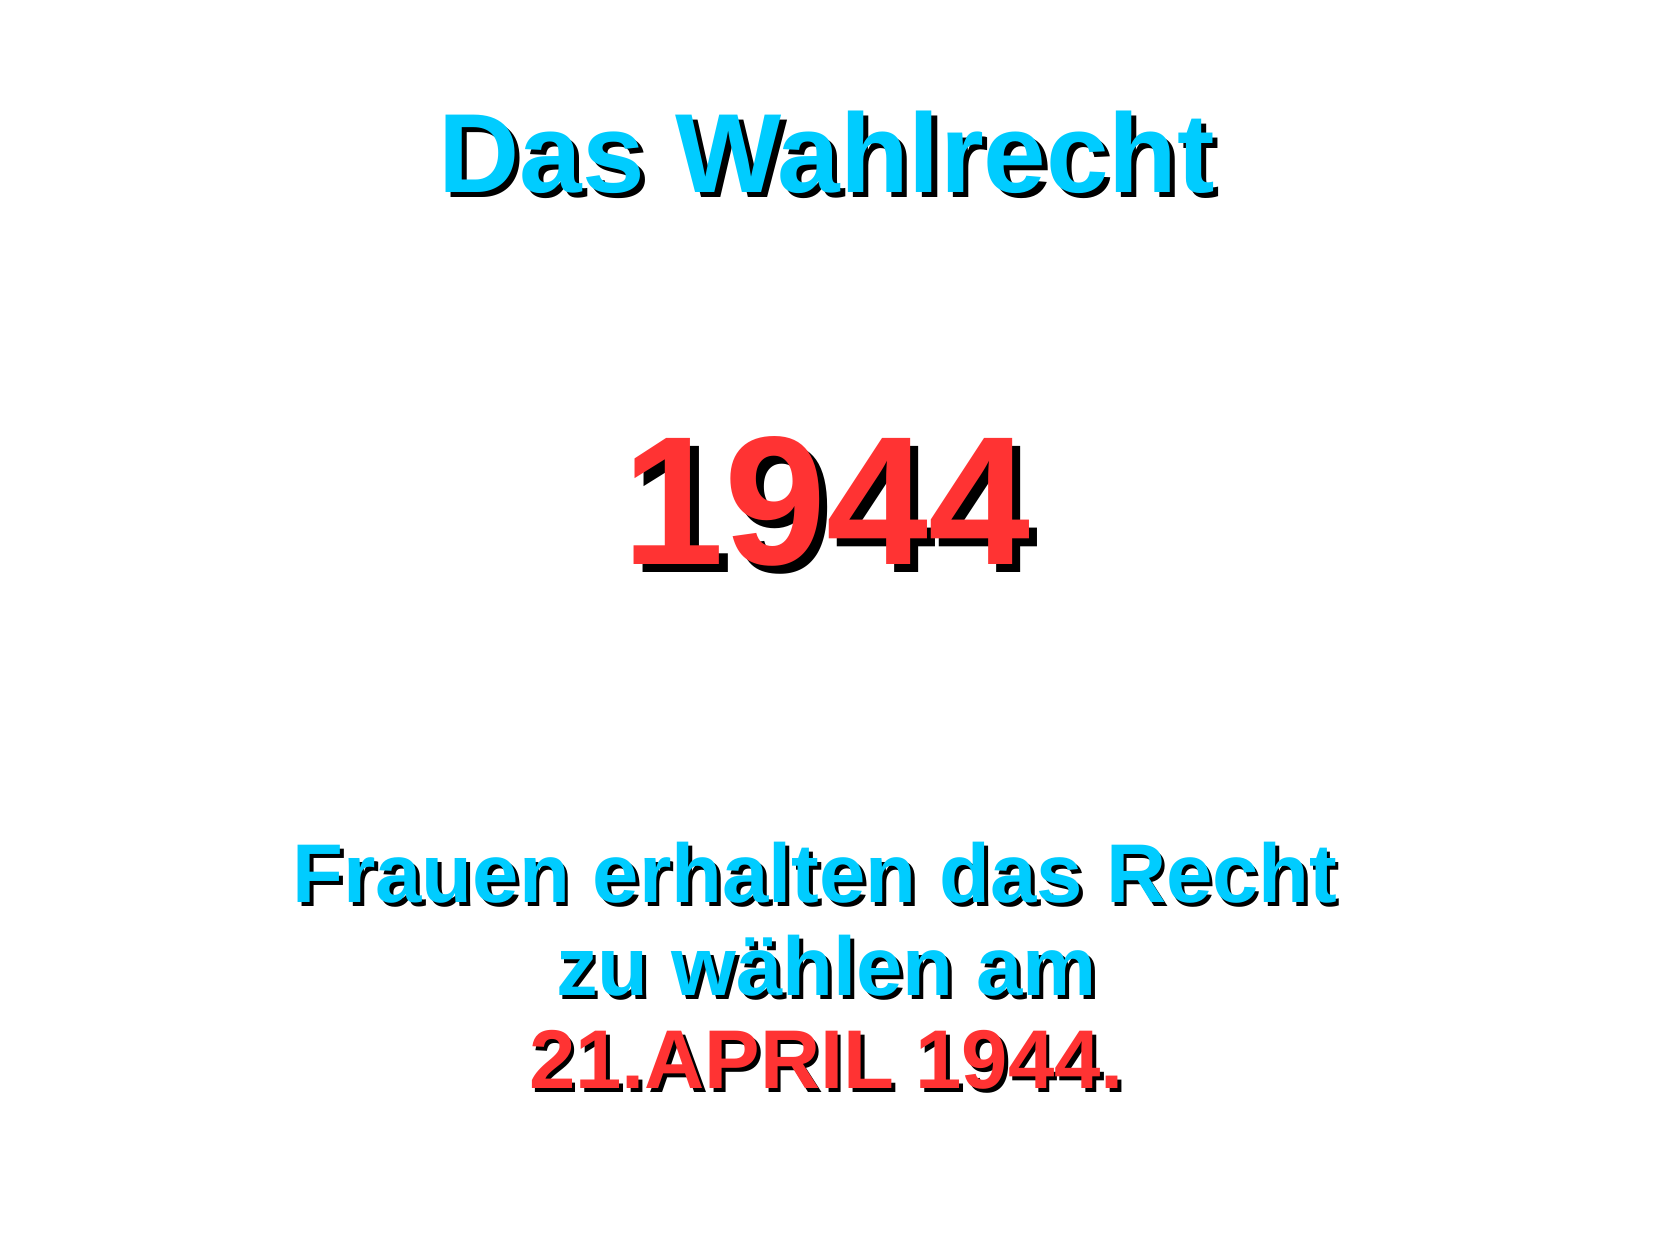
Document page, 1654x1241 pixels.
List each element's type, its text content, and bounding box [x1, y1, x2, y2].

title Das Wahlrecht [82, 49, 1571, 193]
subtitle 1944 Frauen erhalten das Recht zu wählen am 21.APRIL 1944. [82, 193, 1571, 1107]
